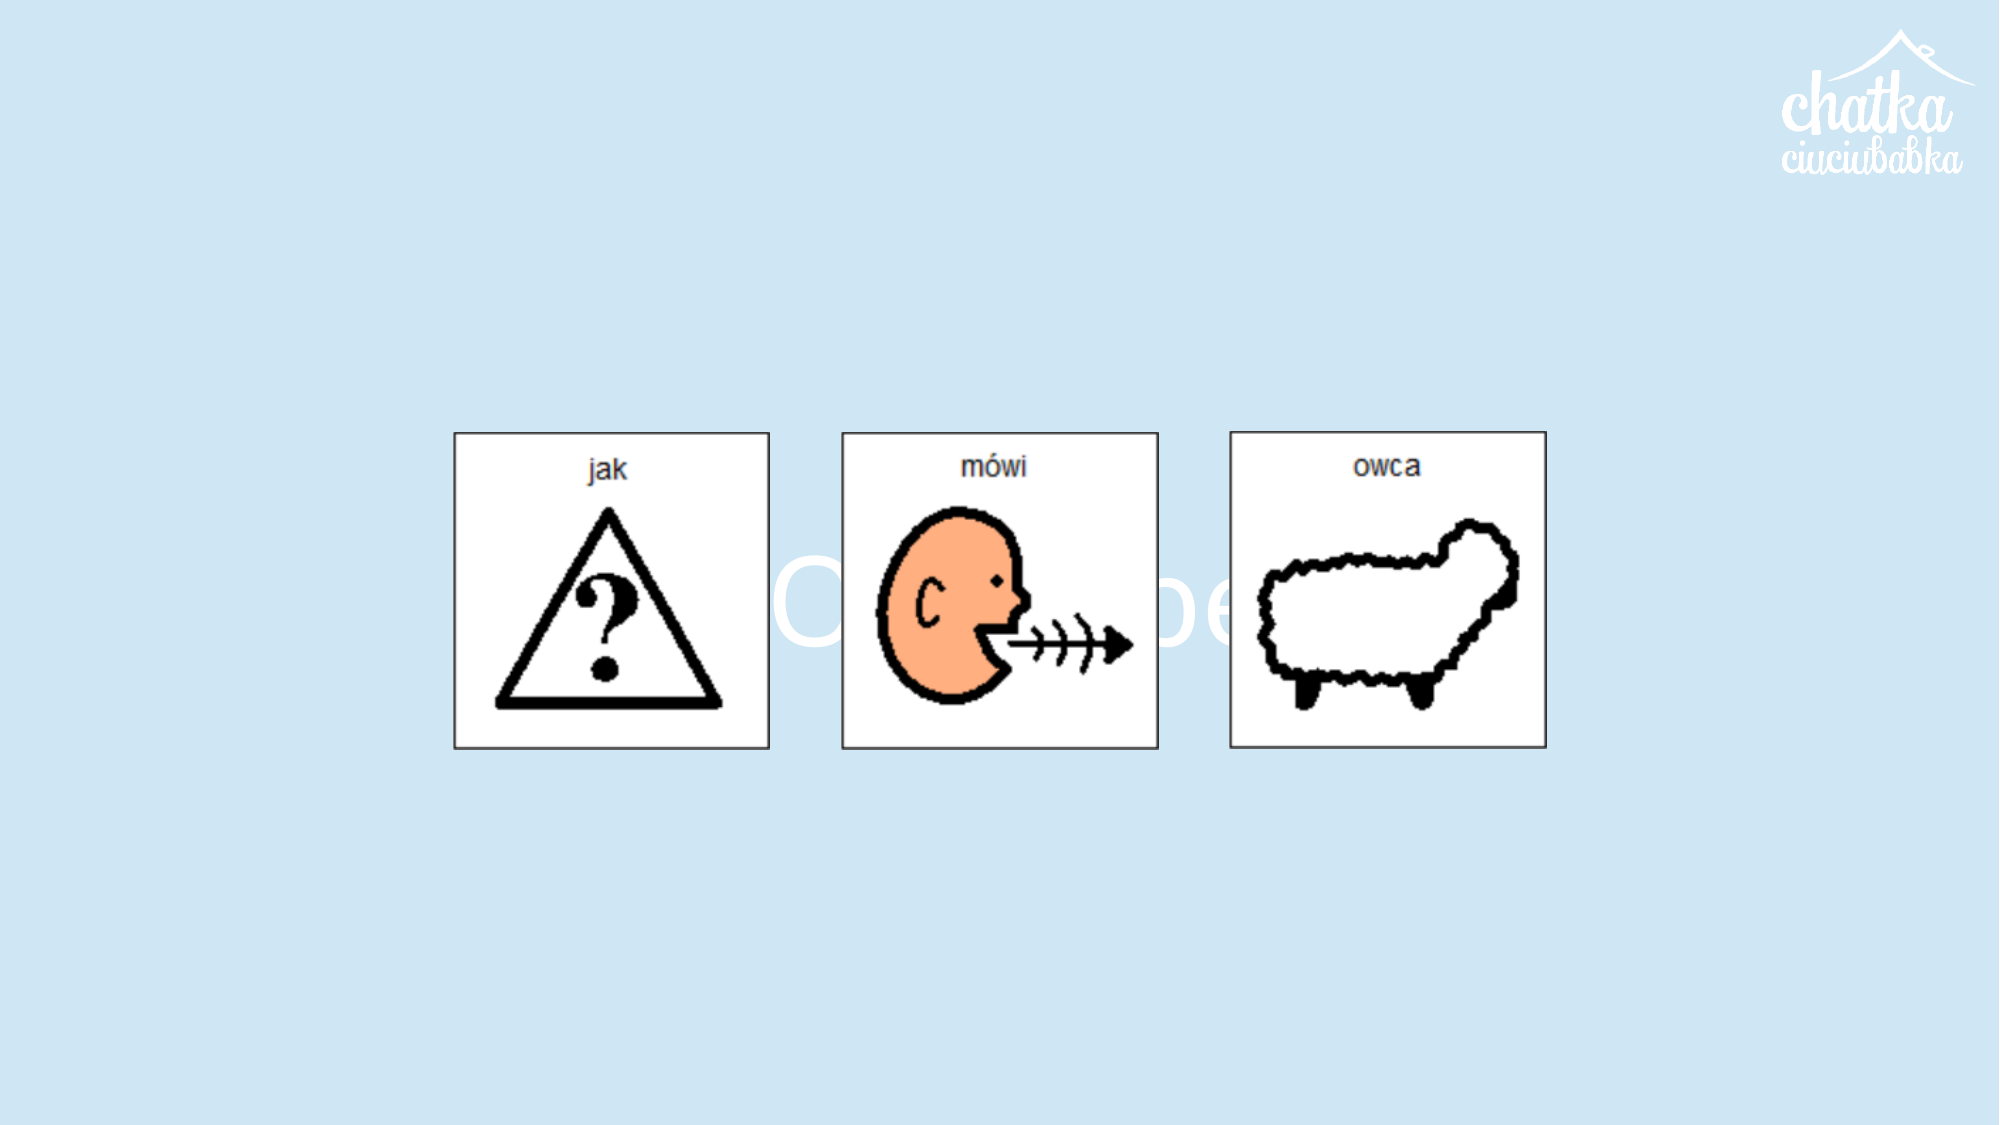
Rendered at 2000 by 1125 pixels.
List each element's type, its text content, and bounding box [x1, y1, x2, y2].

picture [841, 432, 1159, 750]
title Owca beczy. [751, 530, 2000, 969]
picture [453, 432, 770, 750]
picture [1229, 431, 1547, 749]
picture [1755, 5, 1991, 241]
